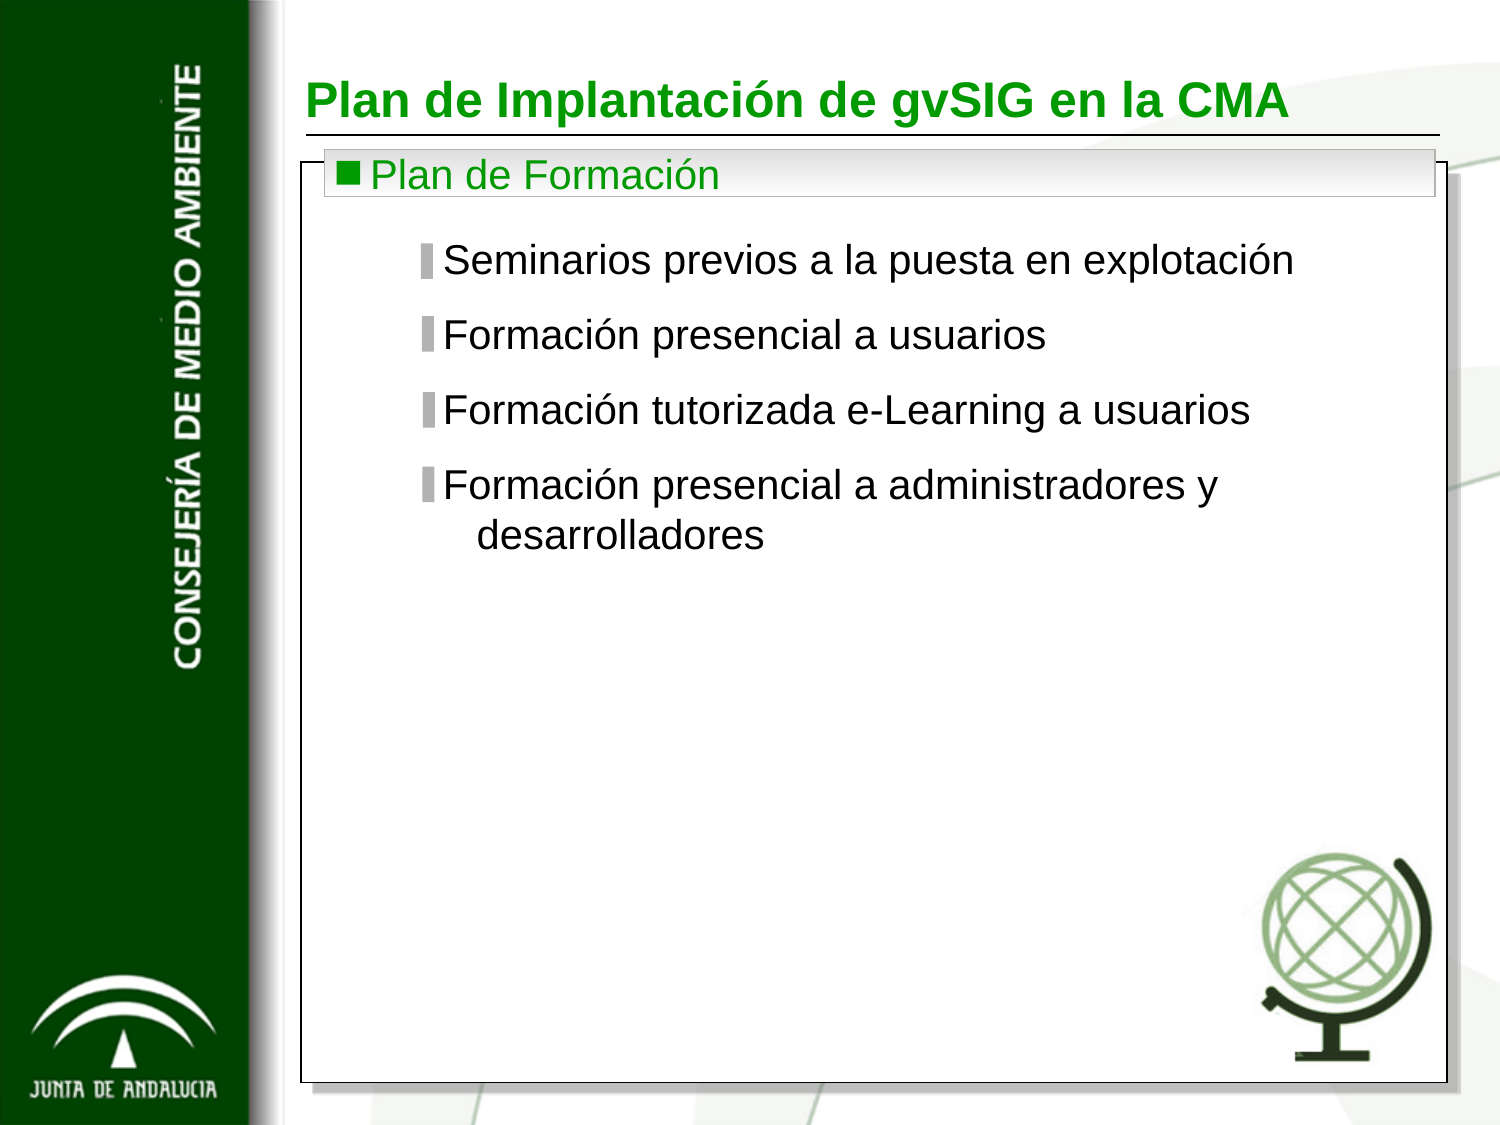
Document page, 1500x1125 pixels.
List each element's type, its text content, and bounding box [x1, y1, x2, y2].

text_box Seminarios previos a la puesta en explotación Formación presencial a usuarios Formación tutorizada e-Learning a usuarios Formación presencial a administradores y desarrolladores [422, 225, 1439, 743]
picture [0, 0, 1500, 1125]
text_box Plan de Formación [355, 140, 1329, 211]
text_box Plan de Implantación de gvSIG en la CMA [290, 54, 1472, 140]
text_box [301, 149, 1447, 1083]
